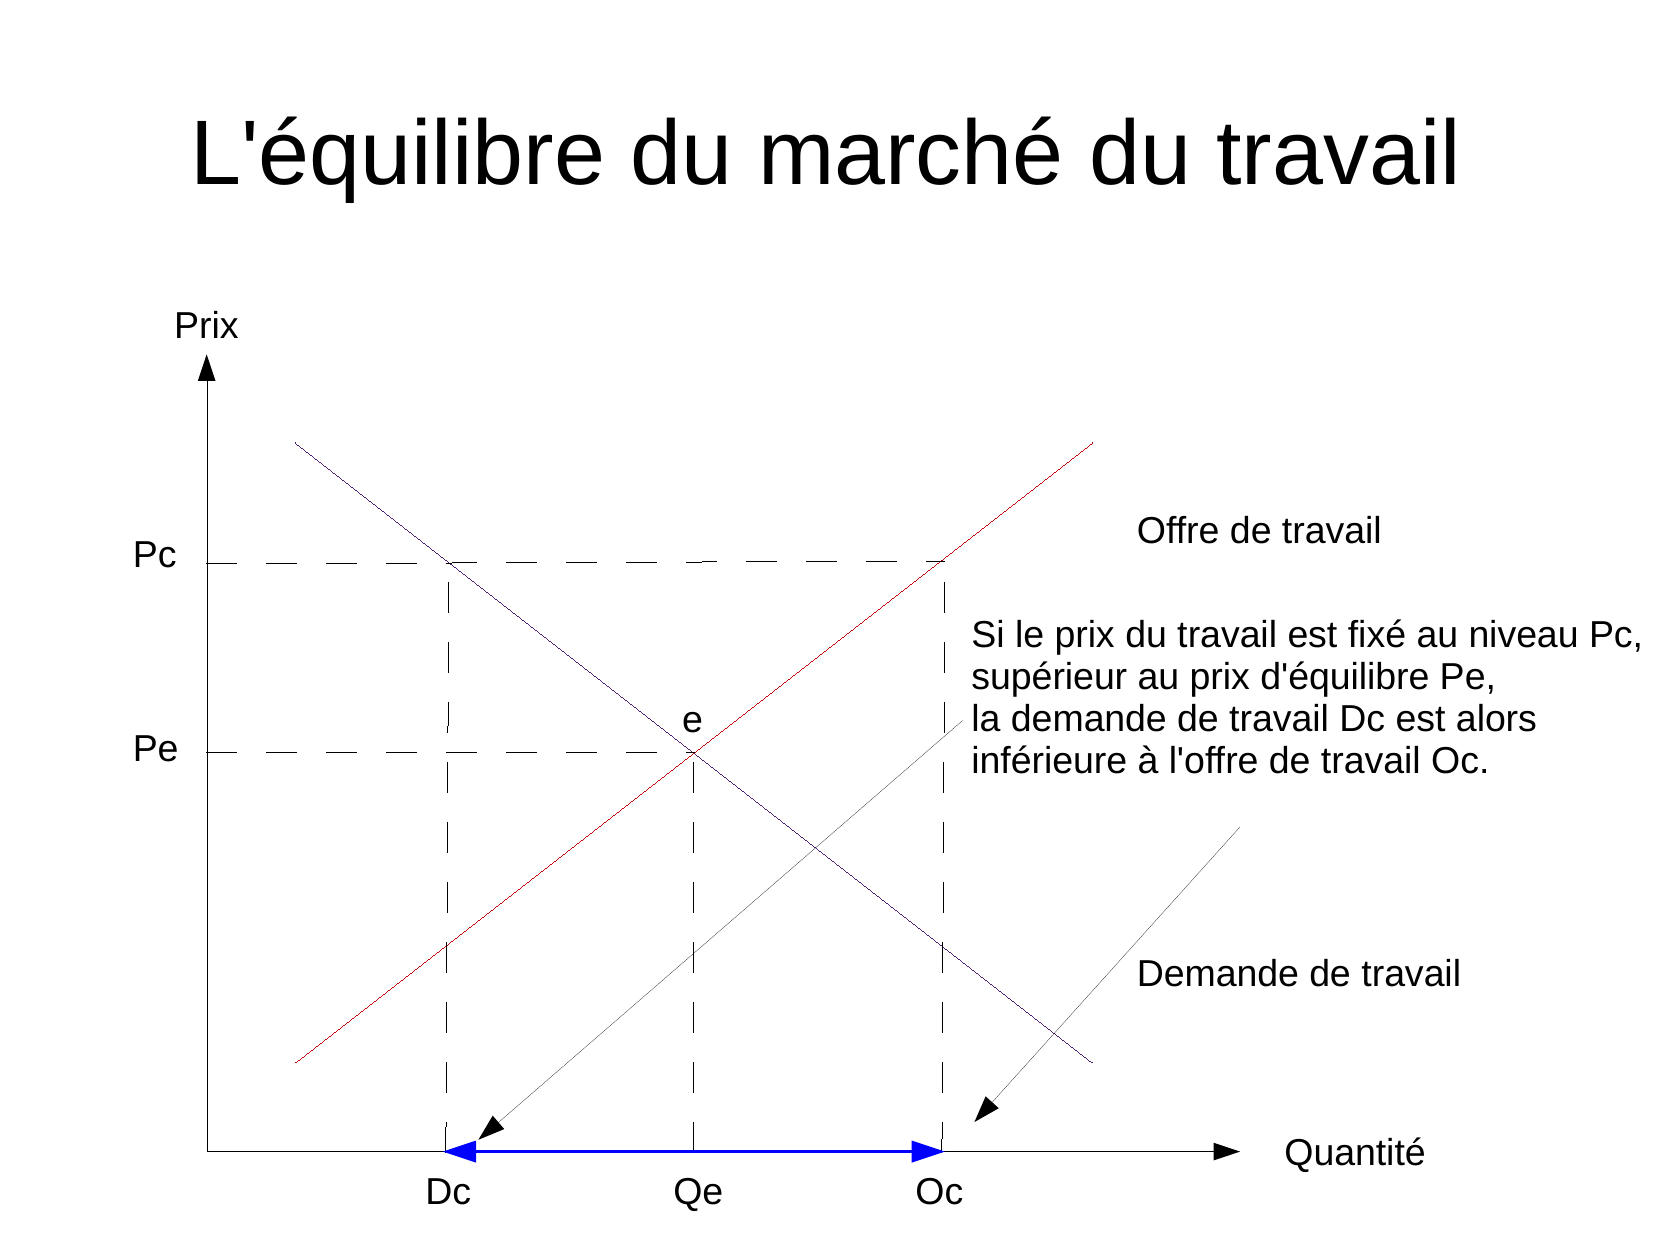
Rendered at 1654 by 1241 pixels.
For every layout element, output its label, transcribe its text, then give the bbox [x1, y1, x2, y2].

text_box Qe [658, 1163, 739, 1221]
text_box Prix [159, 297, 254, 355]
text_box Pc [118, 525, 194, 583]
text_box Quantité [1269, 1124, 1442, 1182]
text_box e [667, 690, 718, 748]
text_box Pe [118, 720, 194, 778]
text_box Offre de travail [1122, 501, 1398, 559]
title L'équilibre du marché du travail [82, 49, 1571, 257]
text_box Demande de travail [1122, 944, 1477, 1002]
text_box Dc [410, 1163, 491, 1221]
text_box Si le prix du travail est fixé au niveau Pc, supérieur au prix d'équilibre Pe, la demande de travail Dc est alors inférieure à l'offre de travail Oc. [956, 606, 1654, 788]
text_box Oc [900, 1163, 981, 1221]
